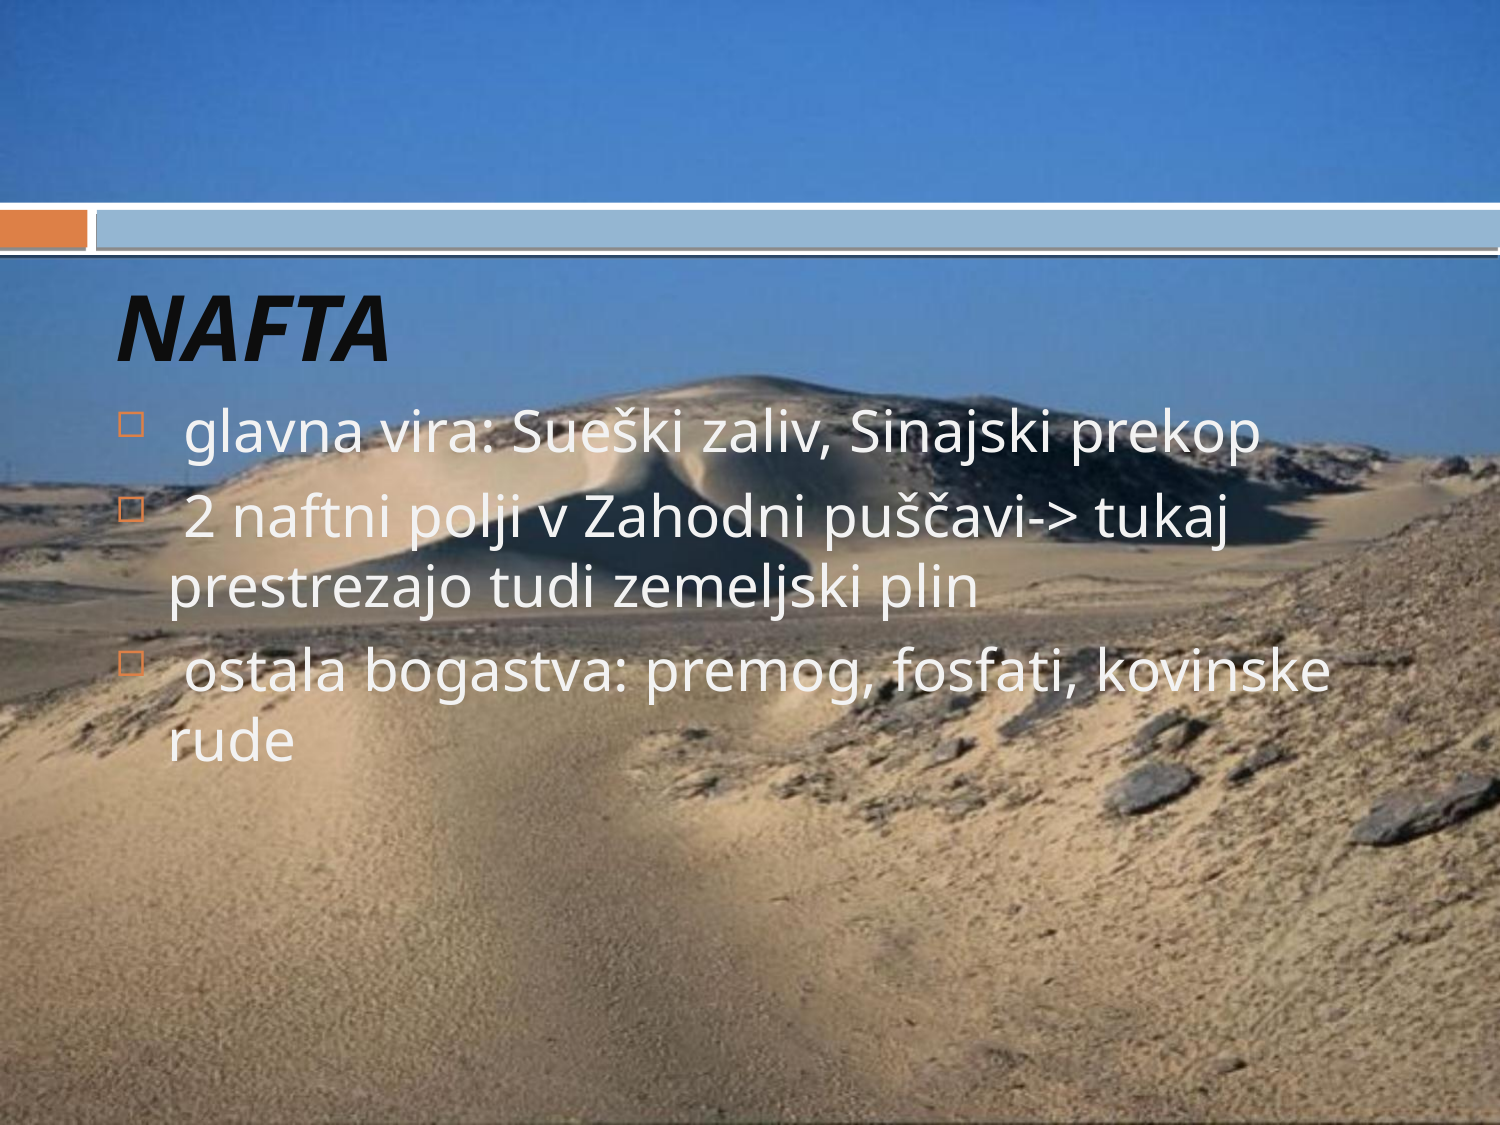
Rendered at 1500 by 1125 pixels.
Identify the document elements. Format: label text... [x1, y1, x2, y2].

picture [0, 255, 1500, 1125]
list NAFTA glavna vira: Sueški zaliv, Sinajski prekop 2 naftni polji v Zahodni puščavi-> tukaj prestrezajo tudi zemeljski plin ostala bogastva: premog, fosfati, kovinske rude [100, 262, 1438, 1000]
picture [0, 0, 1500, 202]
